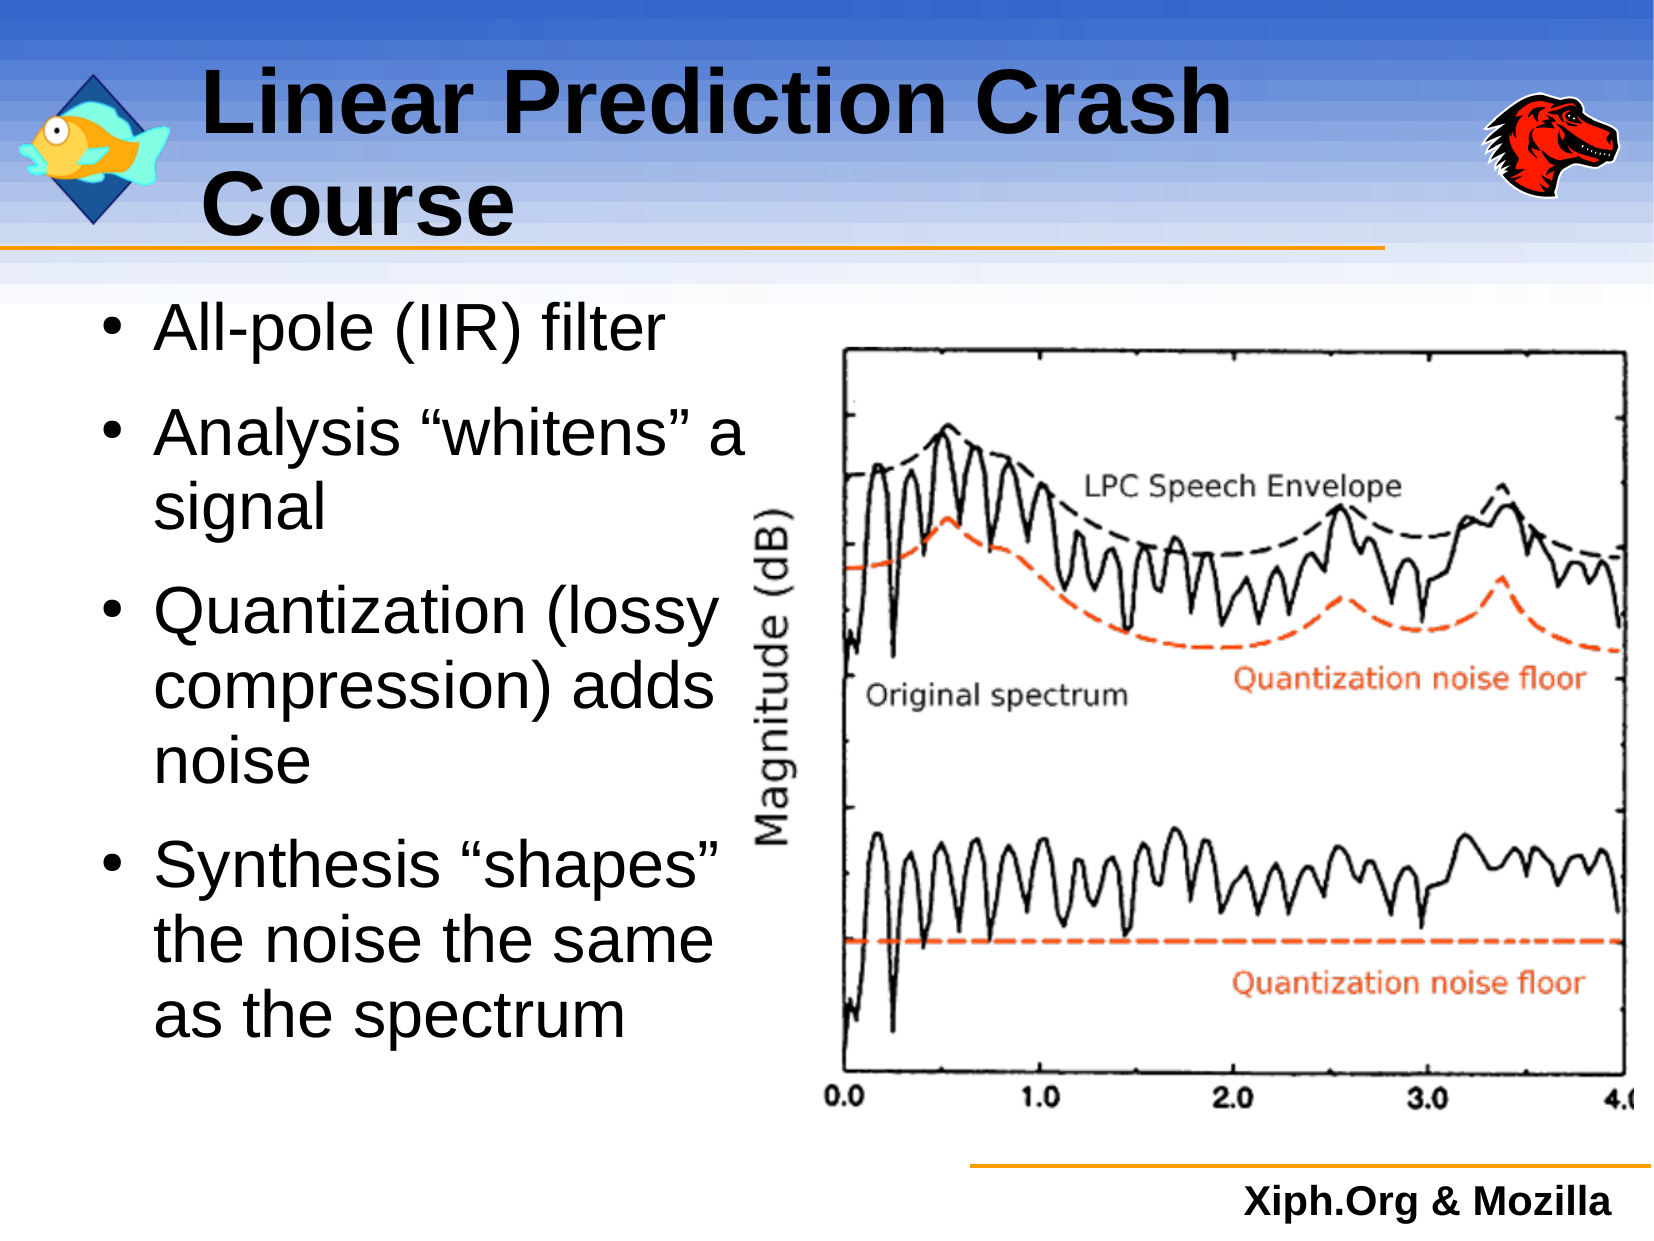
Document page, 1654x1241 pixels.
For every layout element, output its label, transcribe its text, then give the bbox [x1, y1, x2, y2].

picture [0, 0, 1654, 1241]
title Linear Prediction Crash Course [200, 49, 1571, 257]
list All-pole (IIR) filter Analysis “whitens” a signal Quantization (lossy compression) adds noise Synthesis “shapes” the noise the same as the spectrum [82, 290, 1538, 1146]
